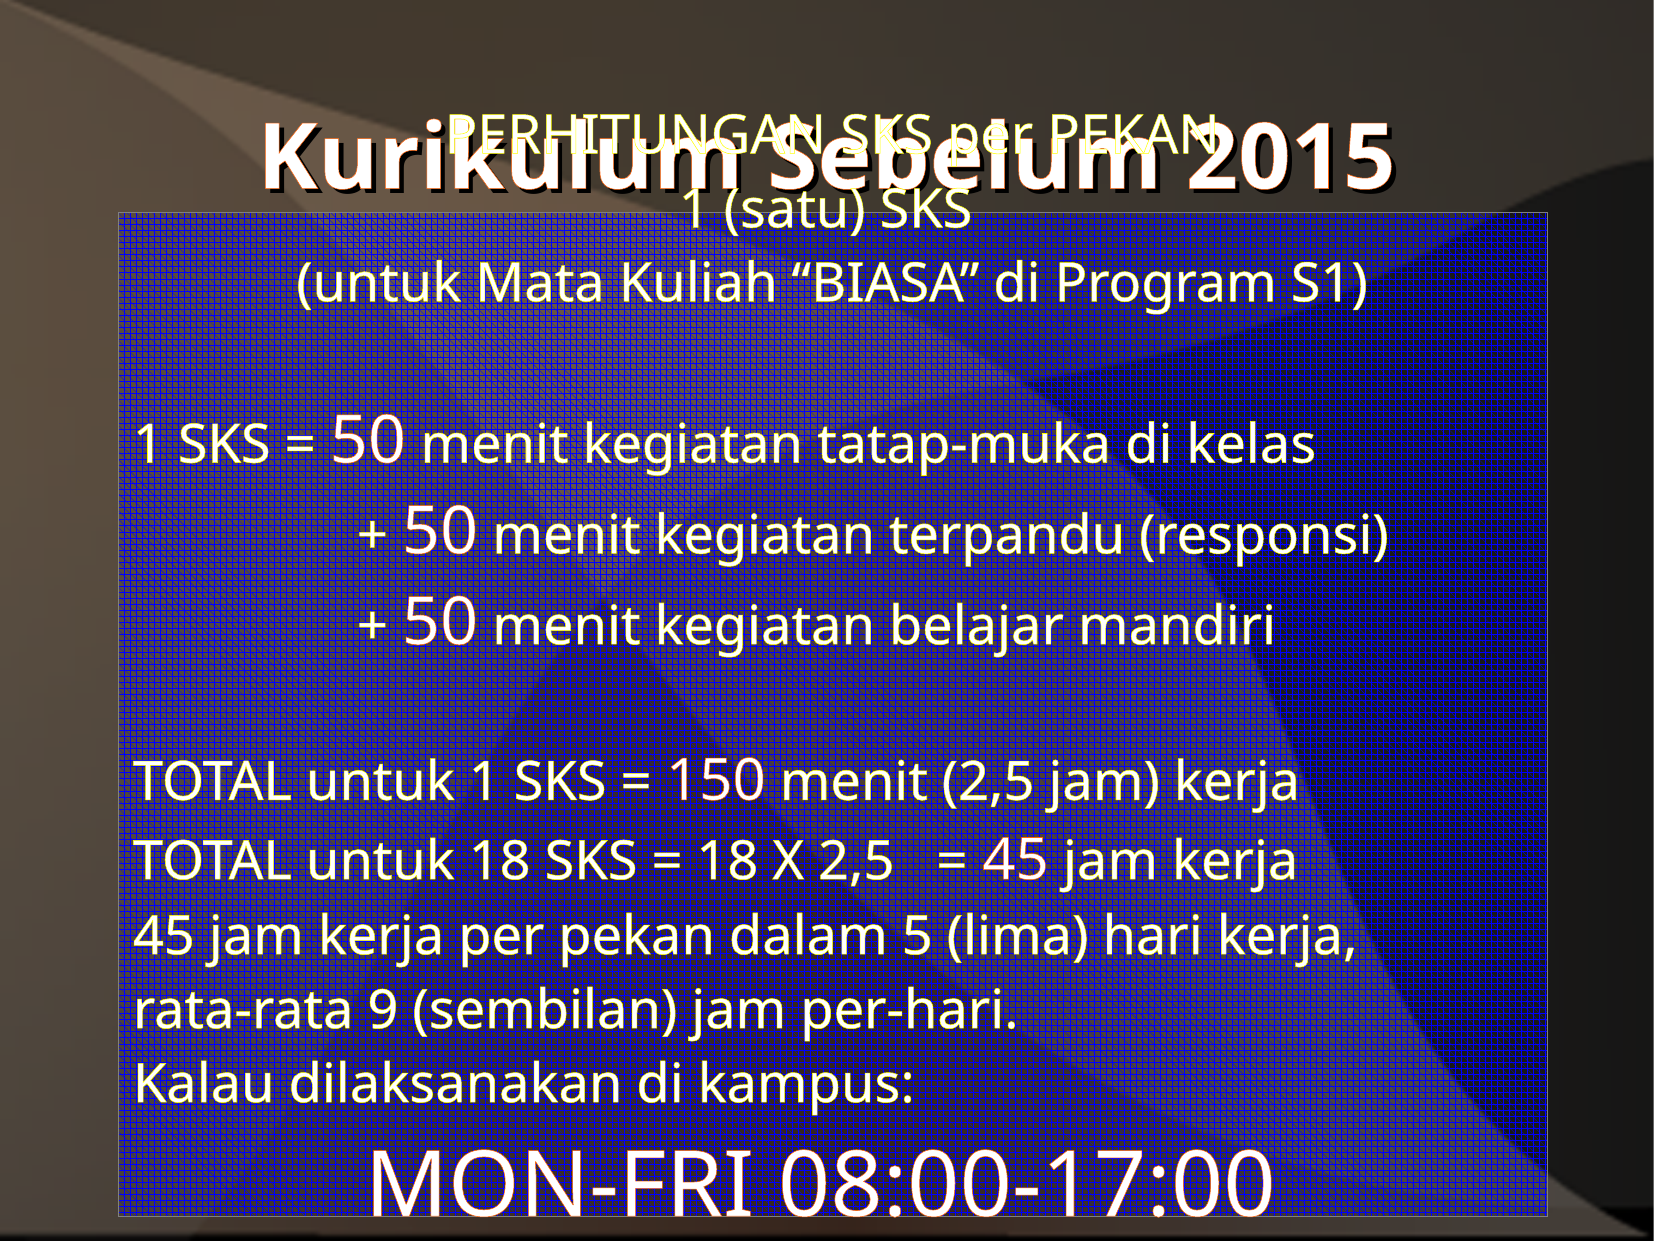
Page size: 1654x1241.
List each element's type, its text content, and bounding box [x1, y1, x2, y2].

title Kurikulum Sebelum 2015 [82, 49, 1571, 257]
text_box PERHITUNGAN SKS per PEKAN 1 (satu) SKS (untuk Mata Kuliah “BIASA” di Program S1) 1 SKS = 50 menit kegiatan tatap-muka di kelas + 50 menit kegiatan terpandu (responsi) + 50 menit kegiatan belajar mandiri TOTAL untuk 1 SKS = 150 menit (2,5 jam) kerja TOTAL untuk 18 SKS = 18 X 2,5 = 45 jam kerja 45 jam kerja per pekan dalam 5 (lima) hari kerja, rata-rata 9 (sembilan) jam per-hari. Kalau dilaksanakan di kampus: MON-FRI 08:00-17:00 1 SEMESTER = 16 pekan = 16 X 45 = 720 jam kerja [118, 212, 1548, 1217]
picture [0, 0, 1654, 1241]
